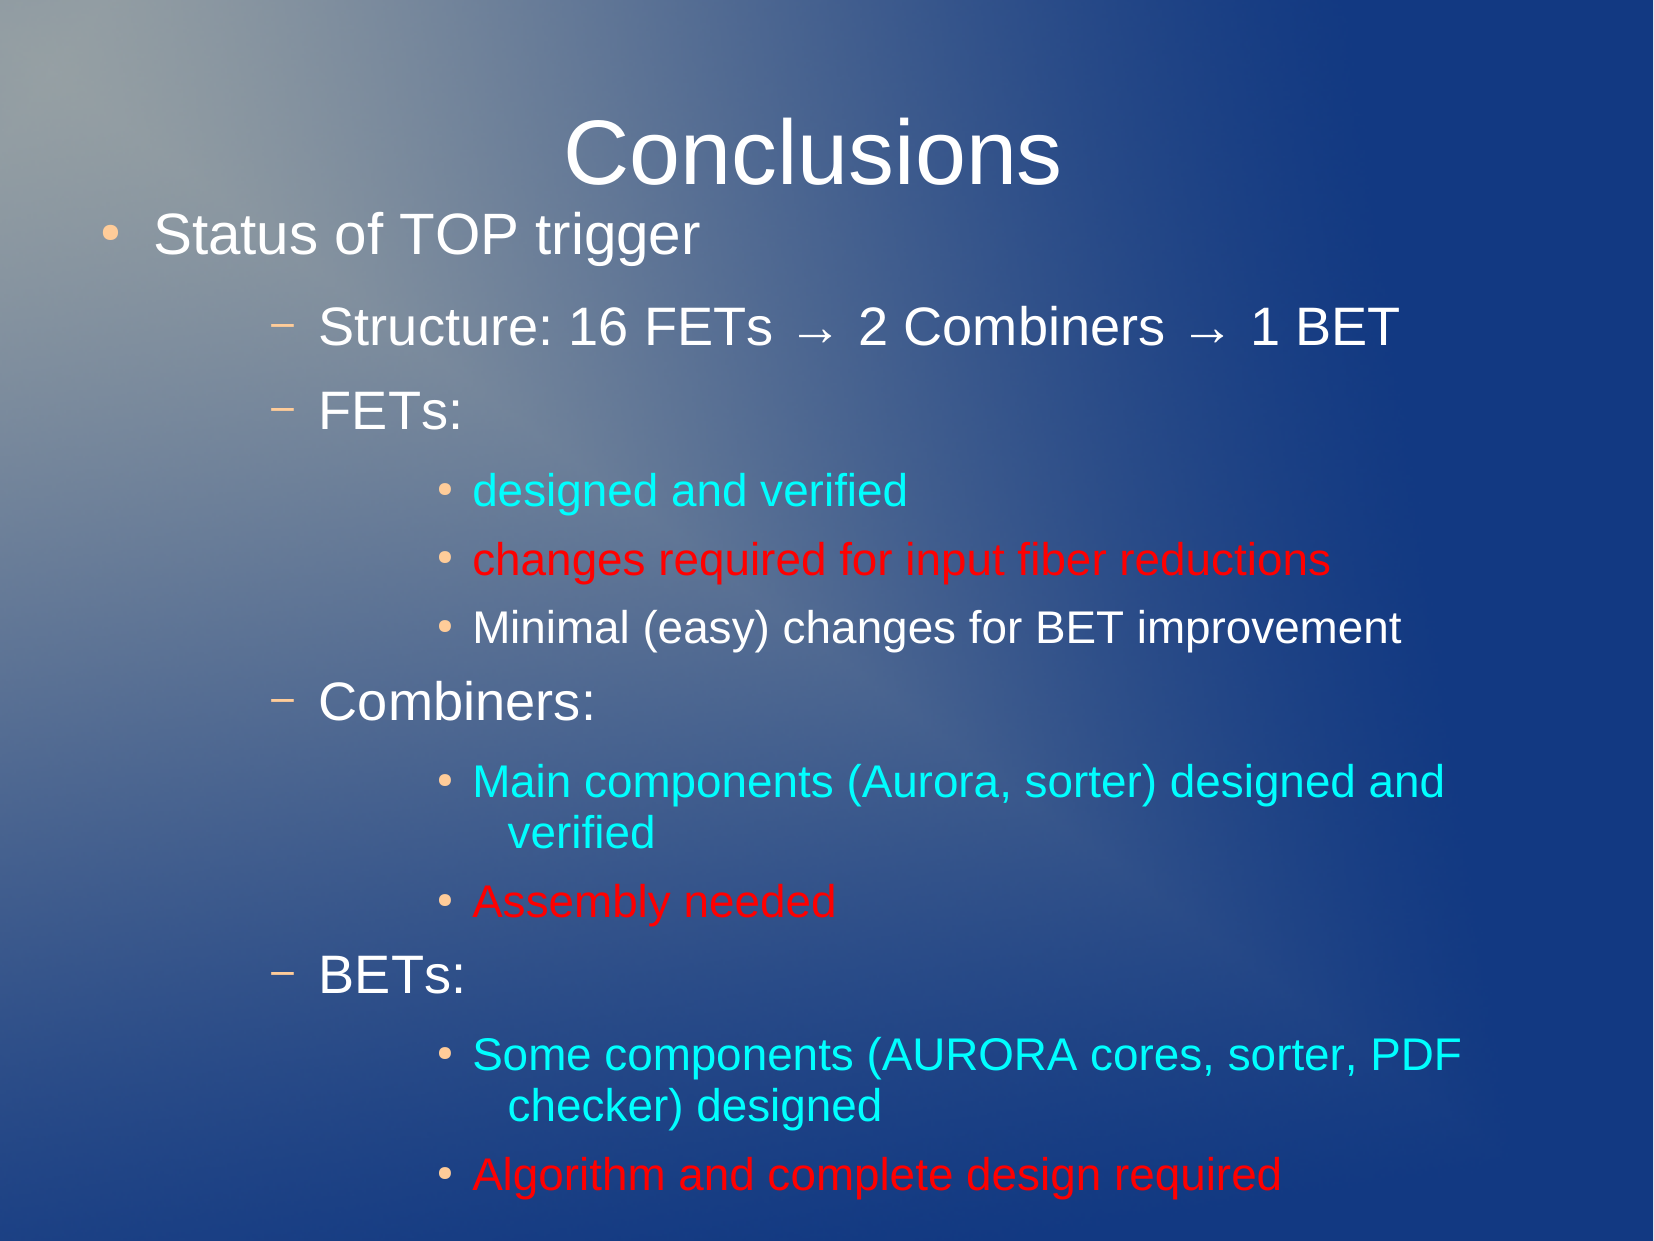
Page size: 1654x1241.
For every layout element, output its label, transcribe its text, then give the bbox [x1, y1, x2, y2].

picture [0, 0, 1654, 1241]
title Conclusions [82, 49, 1571, 201]
list Status of TOP trigger Structure: 16 FETs → 2 Combiners → 1 BET FETs: designed and verified changes required for input fiber reductions Minimal (easy) changes for BET improvement Combiners: Main components (Aurora, sorter) designed and verified Assembly needed BETs: Some components (AURORA cores, sorter, PDF checker) designed Algorithm and complete design required [82, 201, 1571, 1201]
